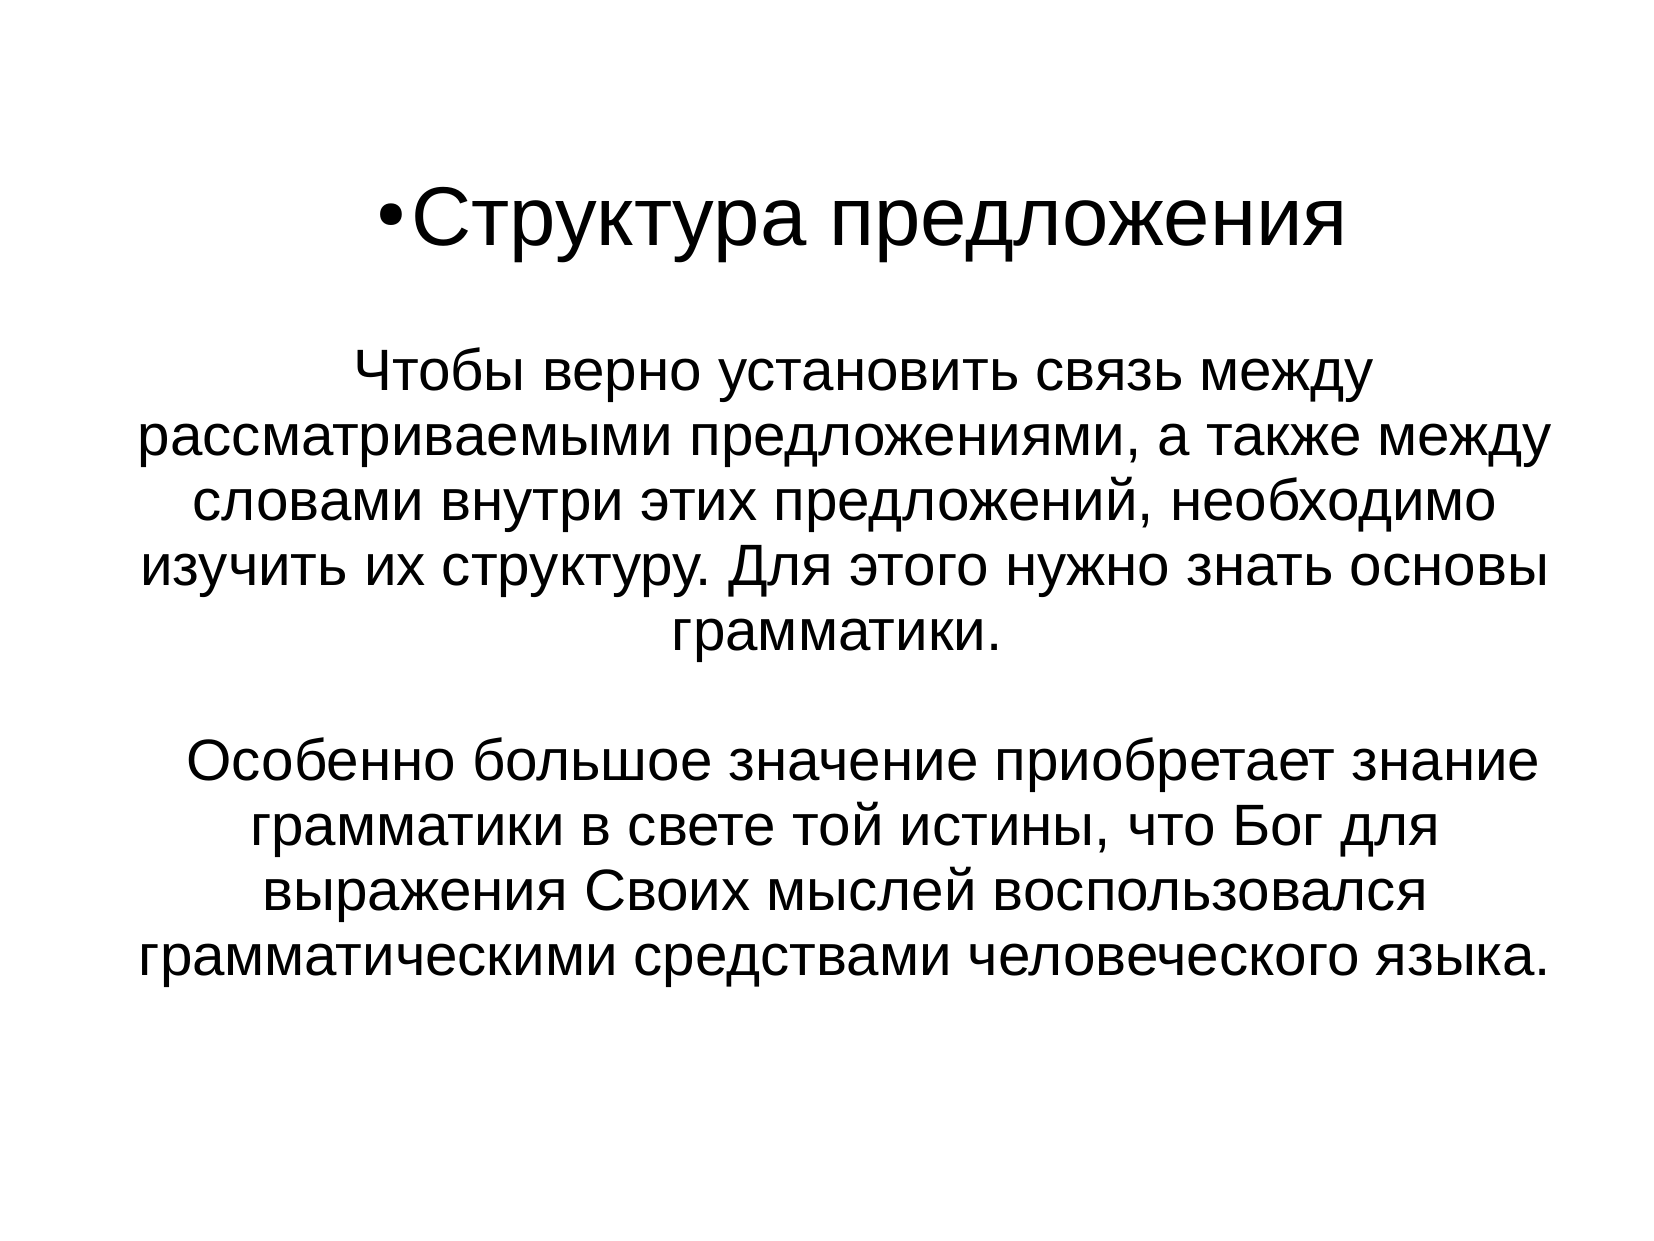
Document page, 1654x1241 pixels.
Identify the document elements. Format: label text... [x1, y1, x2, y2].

subtitle Структура предложения Чтобы верно установить связь между рассматриваемыми предложениями, а также между словами внутри этих предложений, необходимо изучить их структуру. Для этого нужно знать основы грамматики. Особенно большое значение приобретает знание грамматики в свете той истины, что Бог для выражения Своих мыслей воспользовался грамматическими средствами человеческого языка. [82, 49, 1571, 1109]
